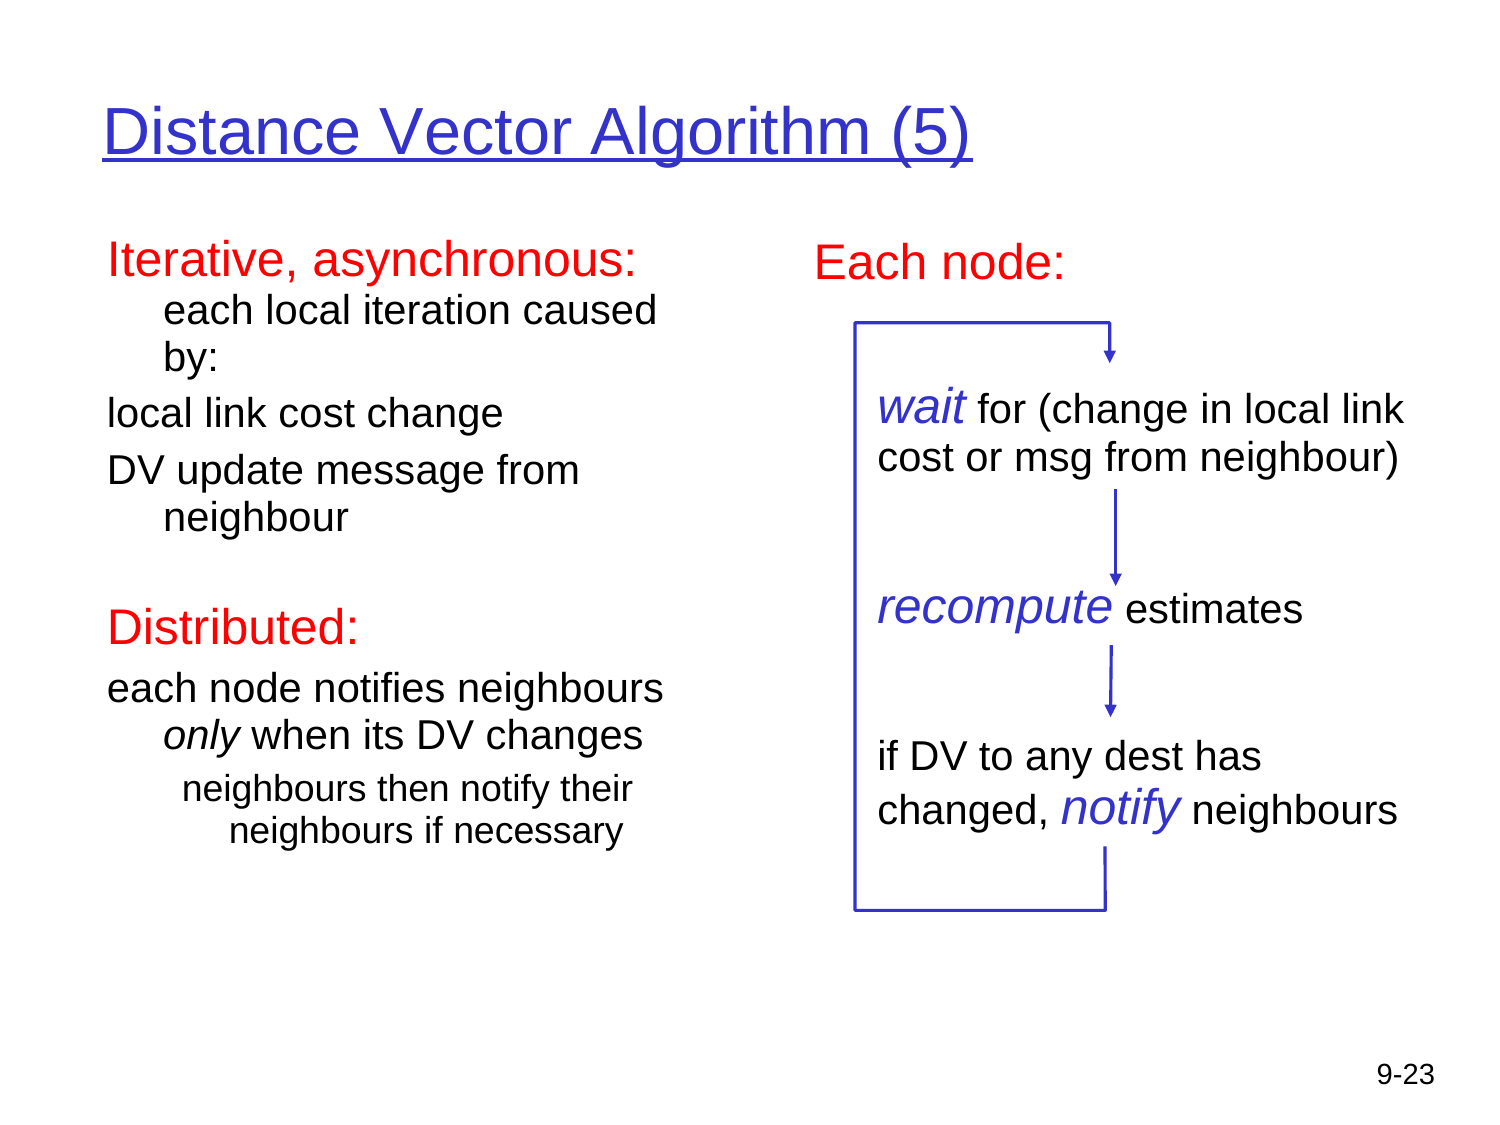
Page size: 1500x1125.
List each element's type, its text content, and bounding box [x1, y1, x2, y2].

text_box wait for (change in local link cost or msg from neighbour) recompute estimates if DV to any dest has changed, notify neighbours [862, 289, 1441, 916]
list Iterative, asynchronous: each local iteration caused by: local link cost change DV update message from neighbour Distributed: each node notifies neighbours only when its DV changes neighbours then notify their neighbours if necessary [92, 223, 713, 986]
title Distance Vector Algorithm (5) [87, 37, 1363, 225]
text_box Each node: [798, 226, 1082, 298]
